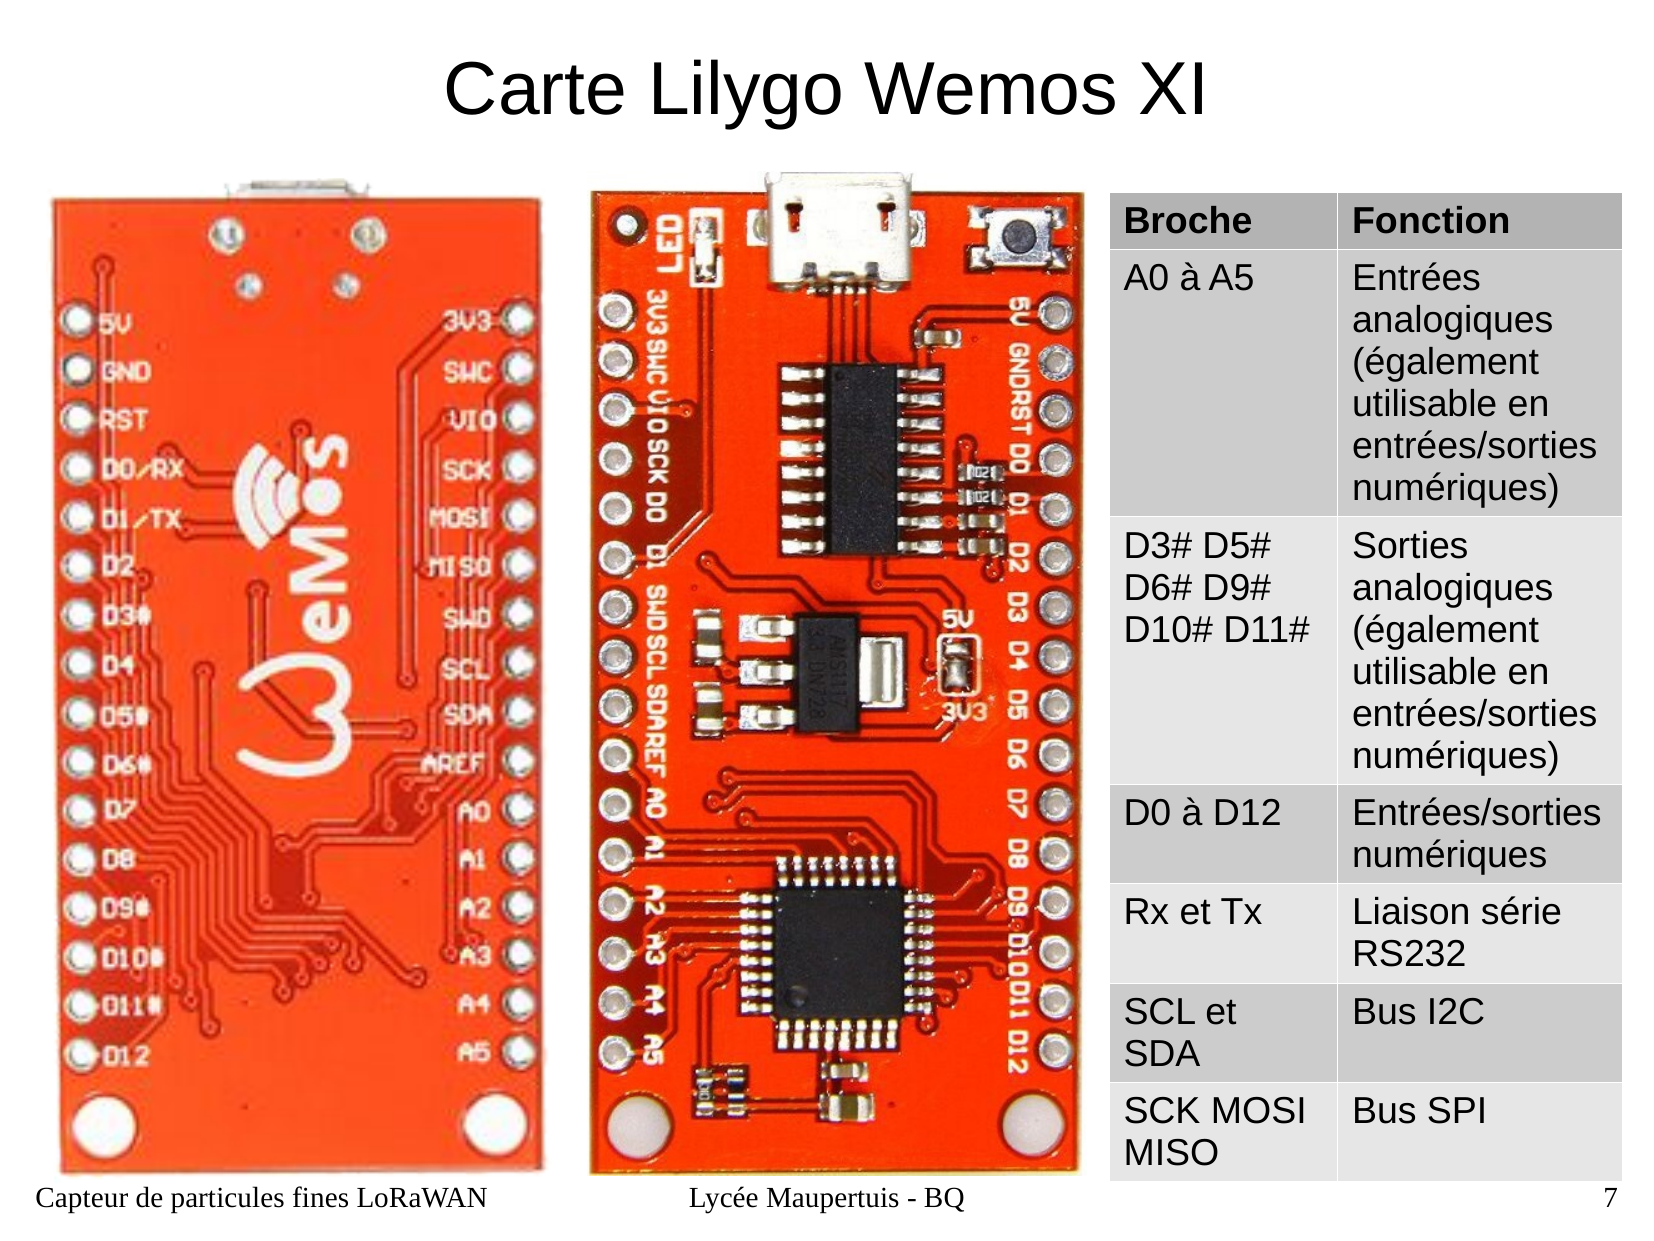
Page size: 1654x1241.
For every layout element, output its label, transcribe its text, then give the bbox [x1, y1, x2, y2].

table_cell Entrées/sorties numériques [1338, 785, 1622, 883]
table_cell Bus SPI [1338, 1083, 1622, 1181]
table_cell Sorties analogiques (également utilisable en entrées/sorties numériques) [1338, 517, 1622, 784]
table_cell D3# D5# D6# D9# D10# D11# [1110, 517, 1337, 784]
table_cell A0 à A5 [1110, 250, 1337, 516]
table_cell Bus I2C [1338, 984, 1622, 1082]
title Carte Lilygo Wemos XI [35, 35, 1619, 142]
table_cell Rx et Tx [1110, 884, 1337, 983]
table_header Fonction [1338, 193, 1622, 249]
picture [46, 178, 552, 1183]
table_cell SCL et SDA [1110, 984, 1337, 1082]
picture [587, 171, 1087, 1176]
table_cell SCK MOSI MISO [1110, 1083, 1337, 1181]
table_cell Liaison série RS232 [1338, 884, 1622, 983]
table_header Broche [1110, 193, 1337, 249]
table_cell Entrées analogiques (également utilisable en entrées/sorties numériques) [1338, 250, 1622, 516]
table_cell D0 à D12 [1110, 785, 1337, 883]
